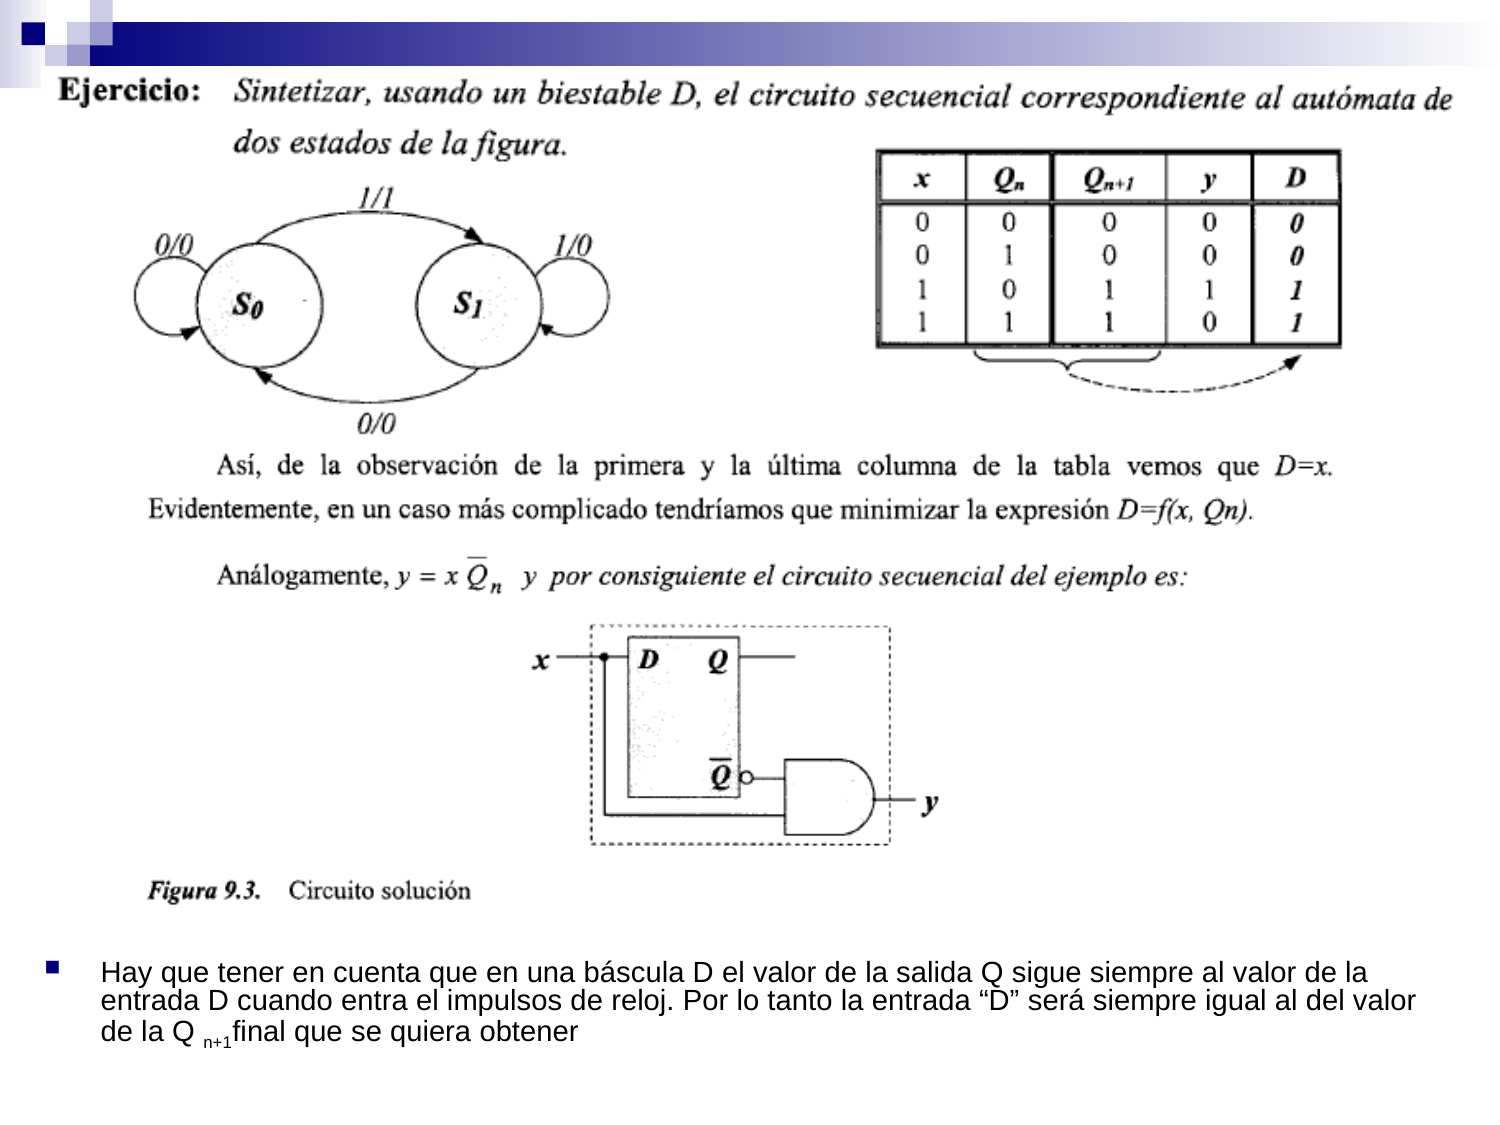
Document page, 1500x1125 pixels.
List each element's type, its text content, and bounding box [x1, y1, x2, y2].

list Hay que tener en cuenta que en una báscula D el valor de la salida Q sigue siempre al valor de la entrada D cuando entra el impulsos de reloj. Por lo tanto la entrada “D” será siempre igual al del valor de la Q n+1final que se quiera obtener [29, 952, 1436, 1059]
picture [41, 66, 1469, 917]
